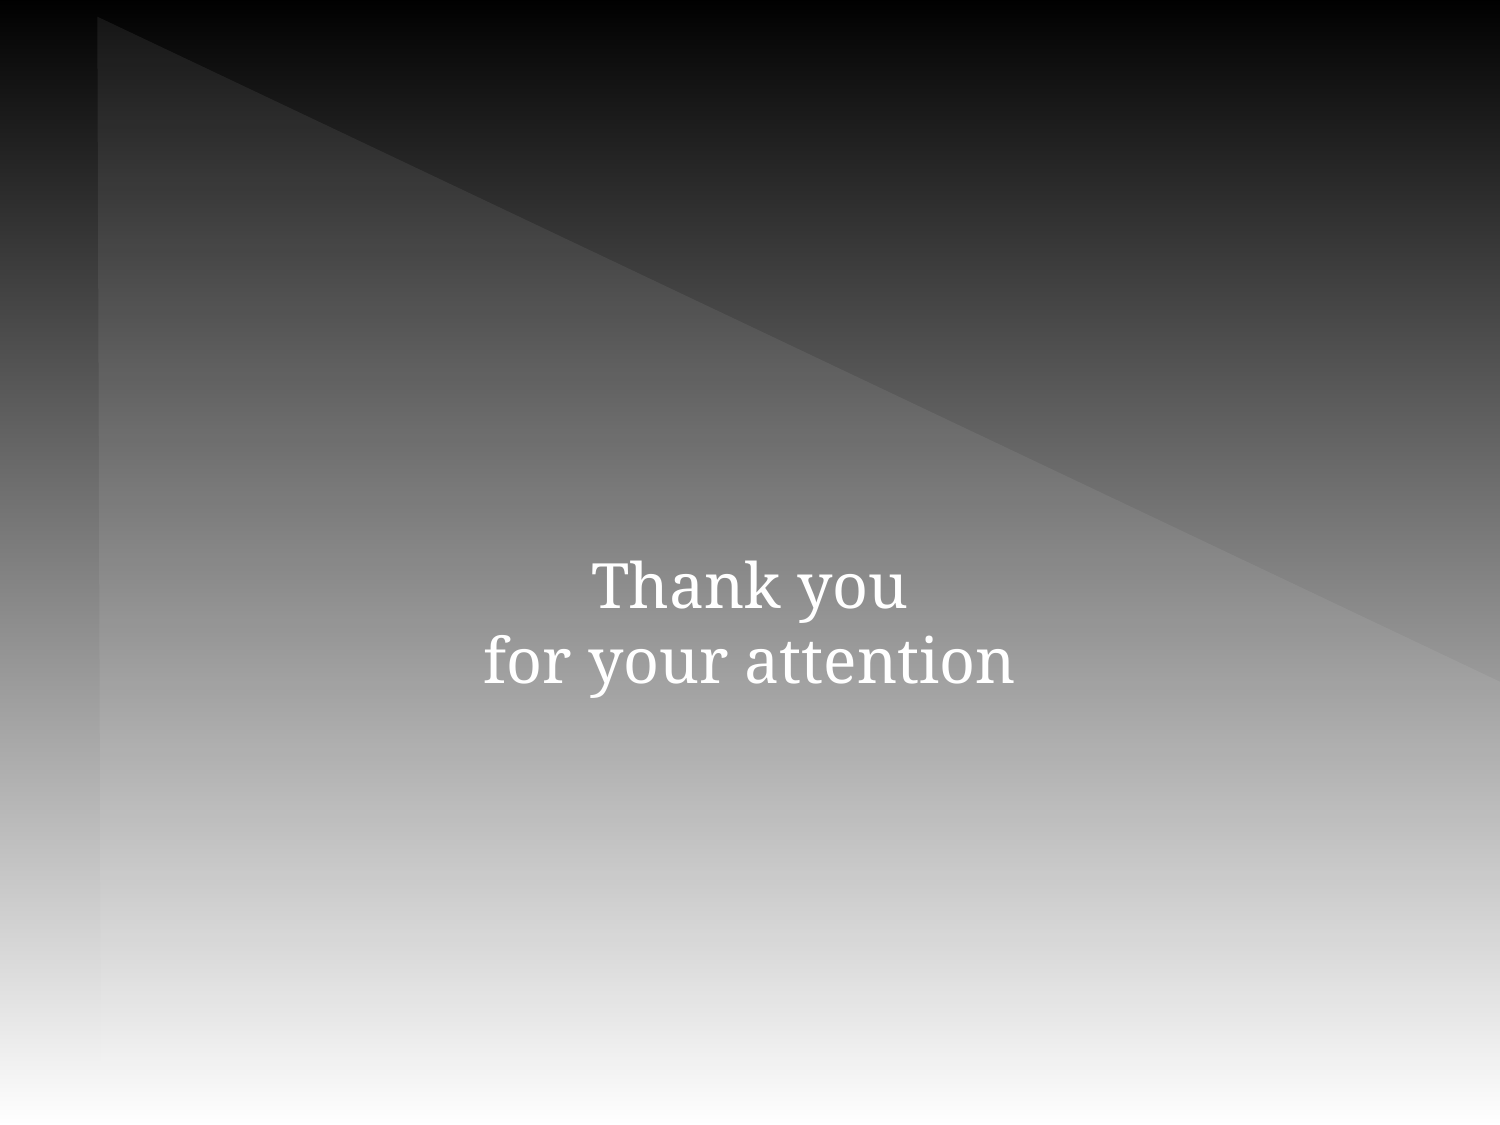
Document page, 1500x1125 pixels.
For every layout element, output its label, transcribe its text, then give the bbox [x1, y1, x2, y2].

title Thank you for your attention [75, 468, 1425, 773]
